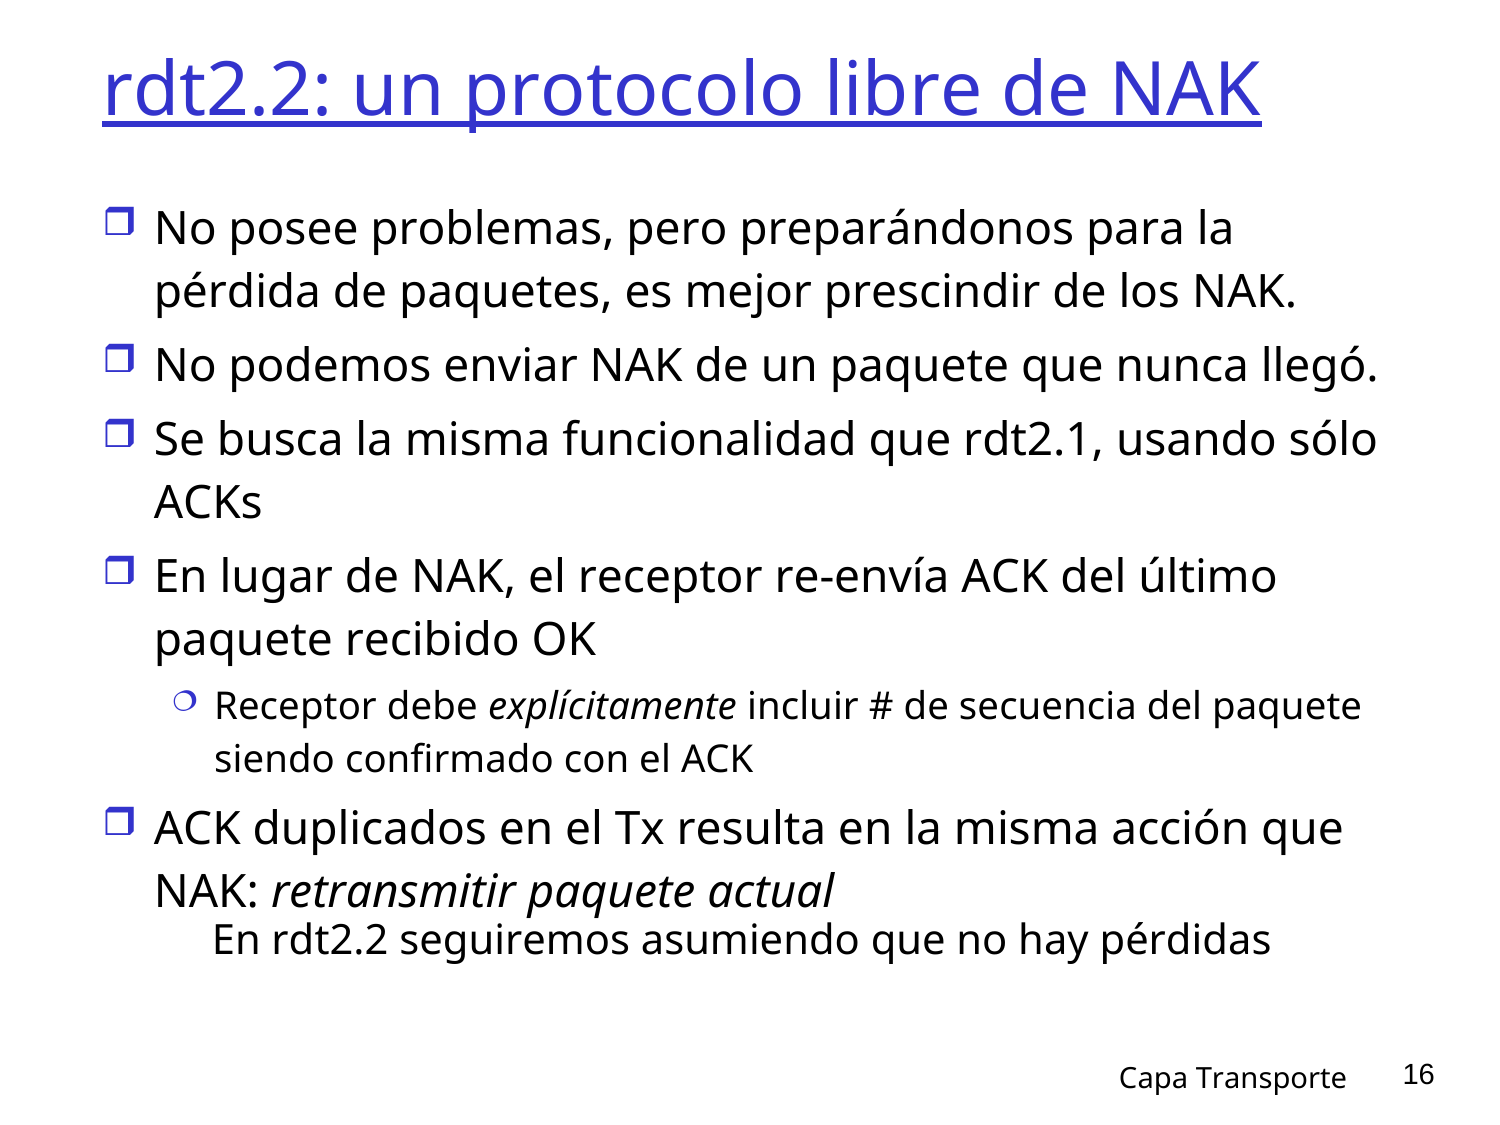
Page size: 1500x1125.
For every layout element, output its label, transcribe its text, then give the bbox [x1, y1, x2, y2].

title rdt2.2: un protocolo libre de NAK [87, 15, 1463, 158]
text_box En rdt2.2 seguiremos asumiendo que no hay pérdidas [197, 902, 1287, 975]
list No posee problemas, pero preparándonos para la pérdida de paquetes, es mejor prescindir de los NAK. No podemos enviar NAK de un paquete que nunca llegó. Se busca la misma funcionalidad que rdt2.1, usando sólo ACKs En lugar de NAK, el receptor re-envía ACK del último paquete recibido OK Receptor debe explícitamente incluir # de secuencia del paquete siendo confirmado con el ACK ACK duplicados en el Tx resulta en la misma acción que NAK: retransmitir paquete actual [87, 187, 1426, 938]
